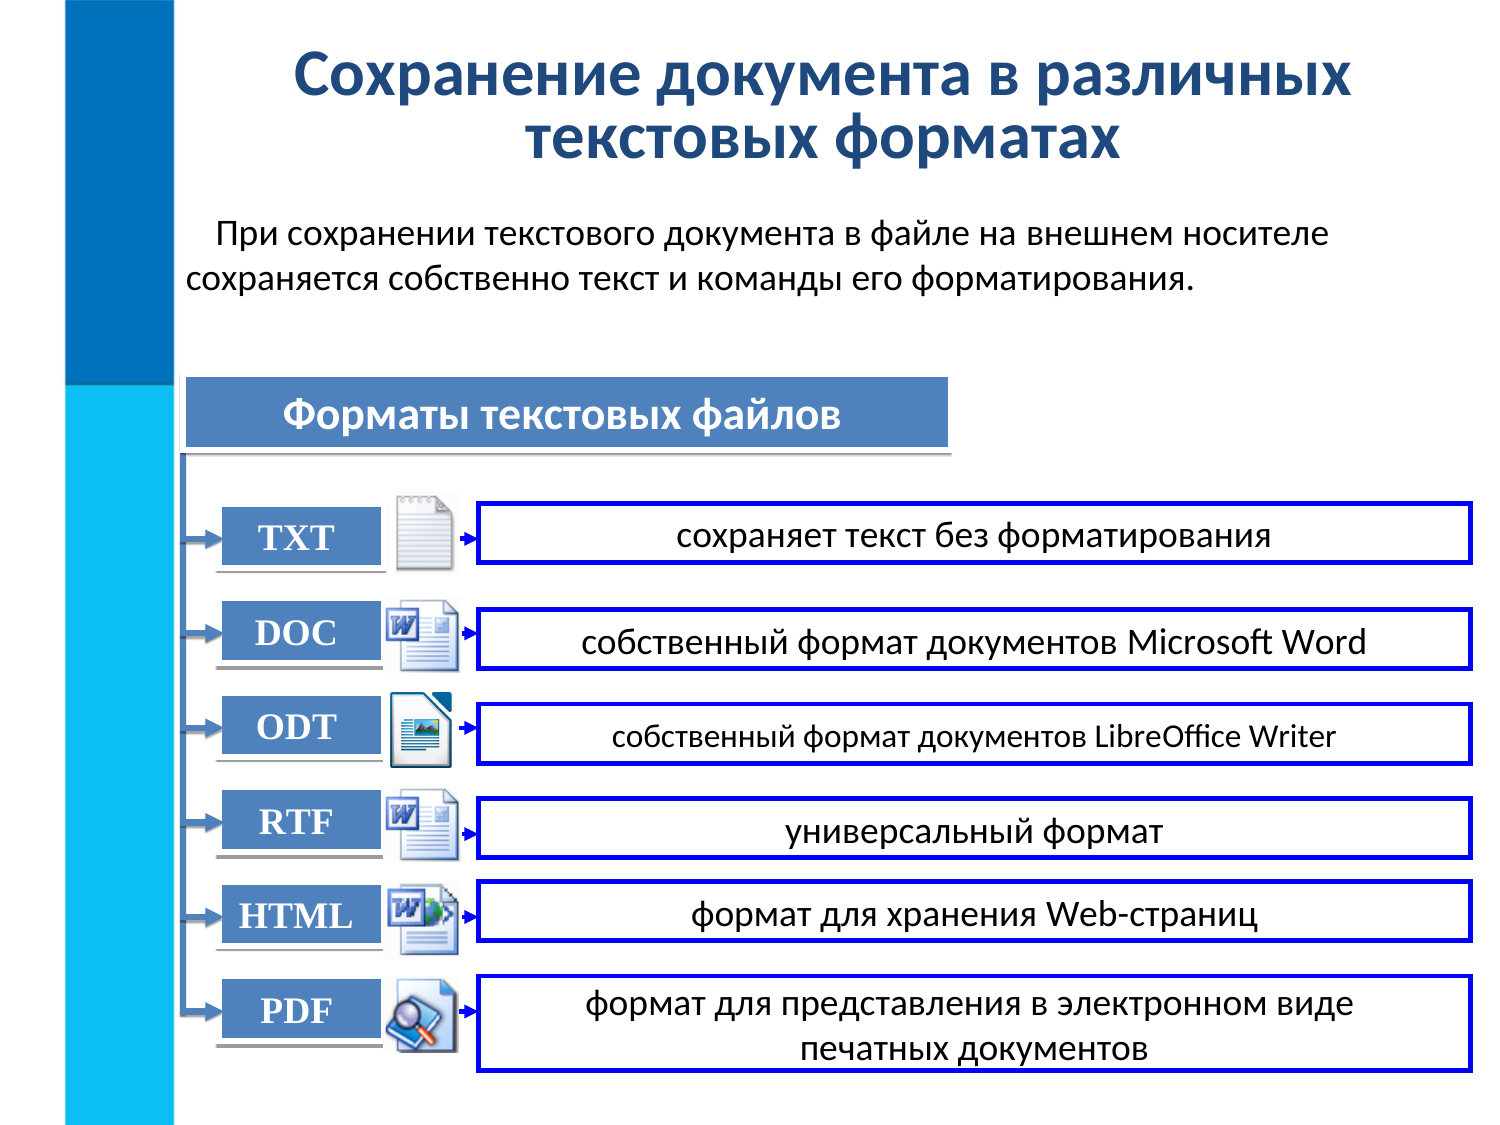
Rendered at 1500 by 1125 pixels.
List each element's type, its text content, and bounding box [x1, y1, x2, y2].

text_box формат для представления в электронном виде печатных документов [478, 976, 1471, 1071]
text_box PDF [218, 976, 383, 1041]
text_box RTF [218, 786, 383, 852]
text_box TXT [218, 503, 384, 569]
picture [0, 0, 1500, 1125]
text_box HTML [218, 881, 383, 947]
text_box При сохранении текстового документа в файле на внешнем носителе сохраняется собственно текст и команды его форматирования. [171, 200, 1453, 307]
text_box DOC [218, 597, 383, 663]
text_box собственный формат документов Microsoft Word [478, 609, 1471, 669]
text_box формат для хранения Web-страниц [478, 881, 1471, 941]
text_box универсальный формат [478, 798, 1471, 858]
text_box сохраняет текст без форматирования [478, 503, 1471, 563]
text_box Сохранение документа в различных текстовых форматах [171, 30, 1477, 185]
text_box собственный формат документов LibreOffice Writer [478, 704, 1471, 764]
text_box Форматы текстовых файлов [183, 373, 951, 451]
text_box ODT [218, 692, 383, 758]
